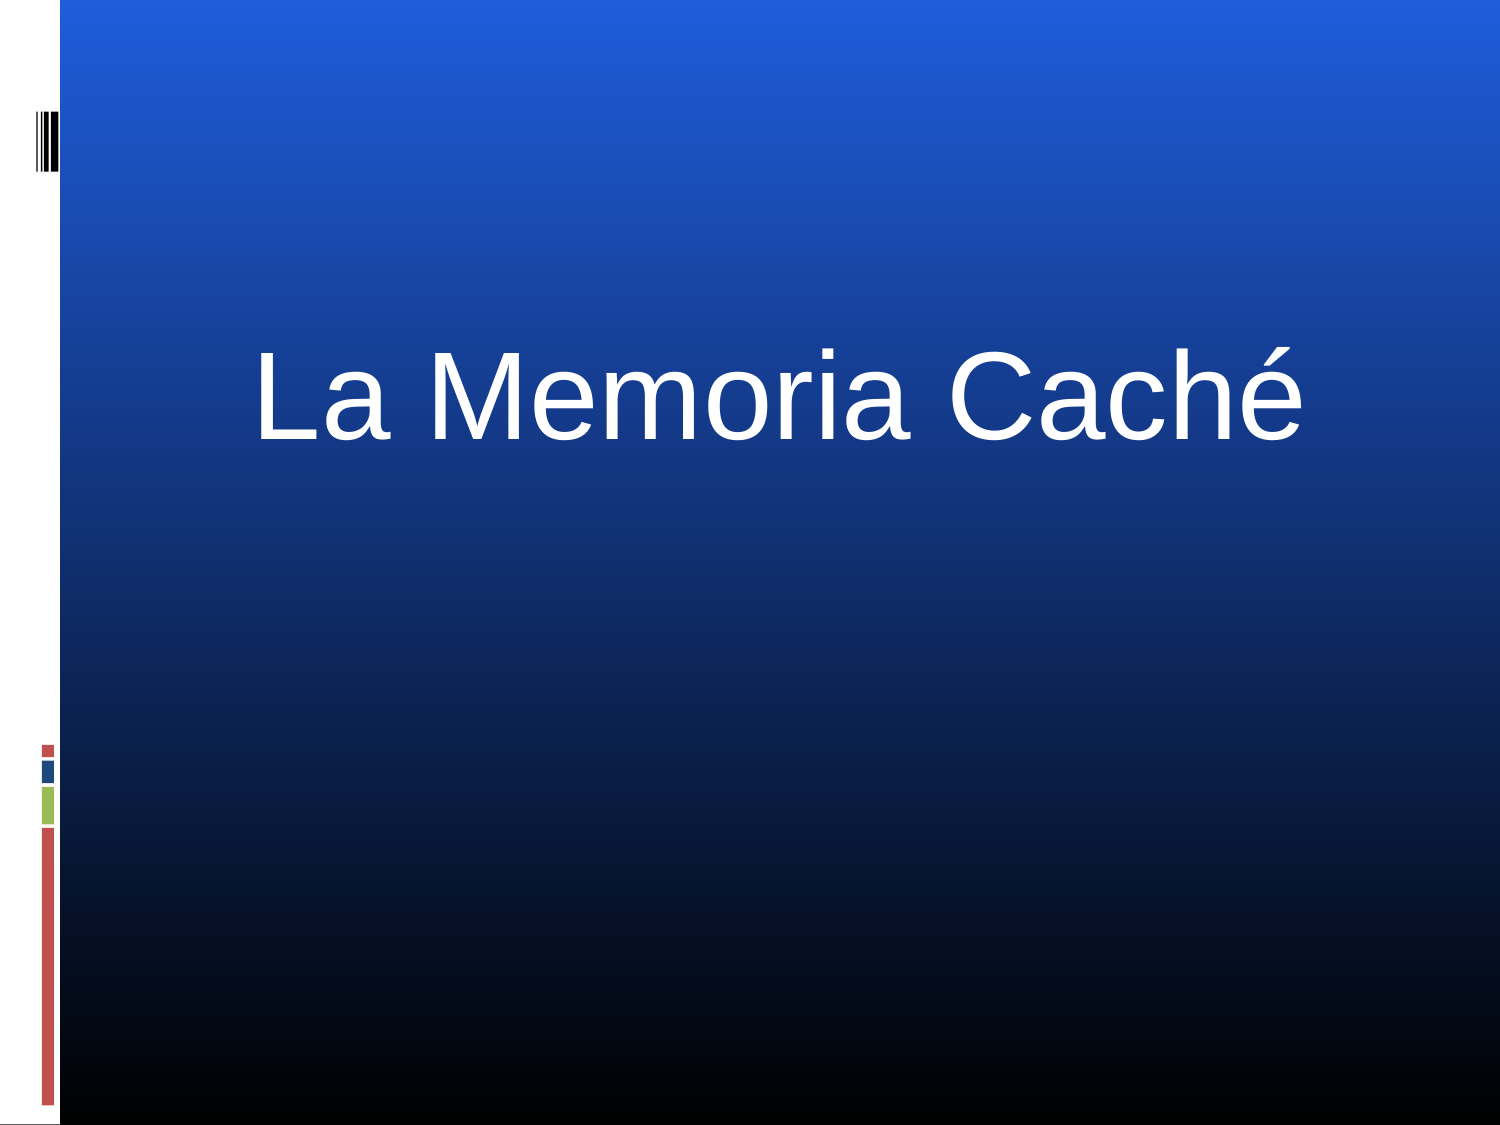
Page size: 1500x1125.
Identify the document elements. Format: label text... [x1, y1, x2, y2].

text_box La Memoria Caché [236, 307, 1323, 472]
text_box [148, 711, 1427, 1038]
